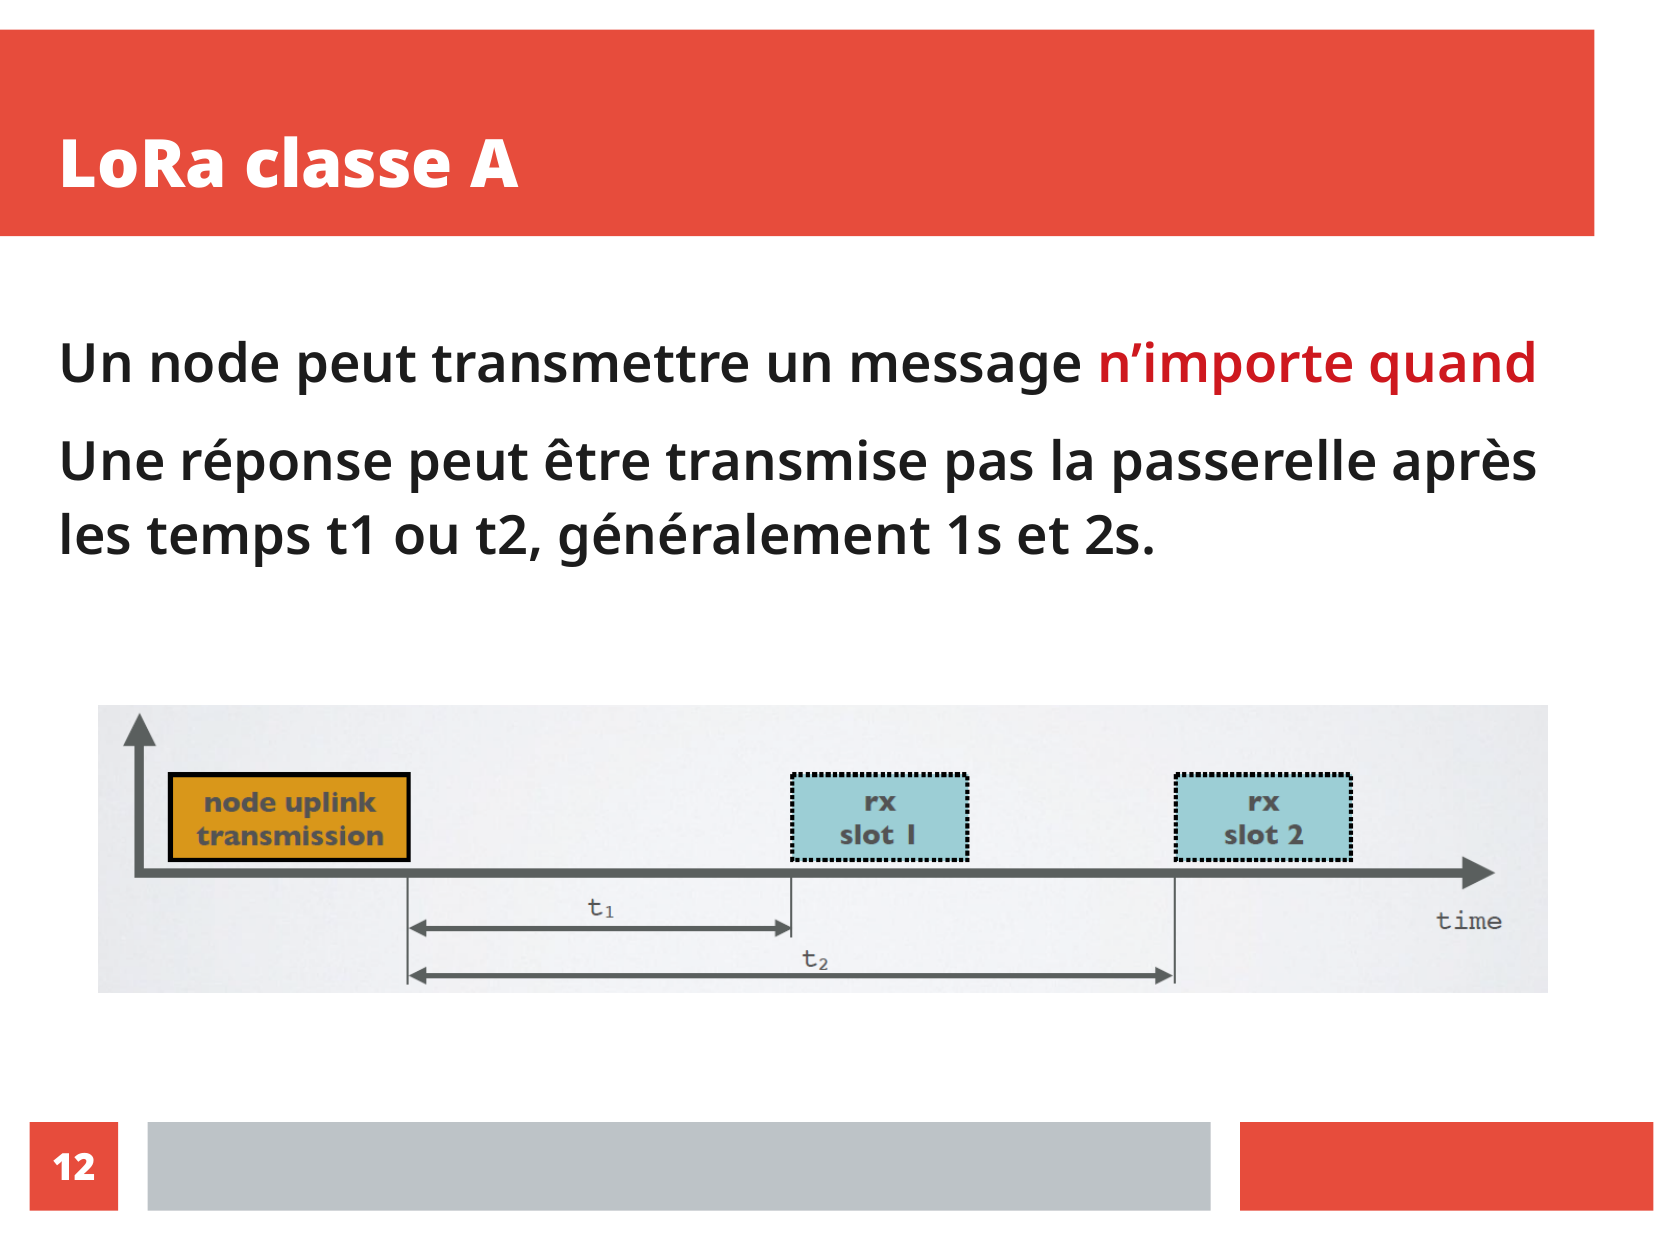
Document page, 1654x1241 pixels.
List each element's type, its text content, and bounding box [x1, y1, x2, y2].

title LoRa classe A [59, 59, 1595, 207]
list Un node peut transmettre un message n’importe quand Une réponse peut être transmise pas la passerelle après les temps t1 ou t2, généralement 1s et 2s. [59, 324, 1565, 1093]
picture [98, 705, 1548, 993]
